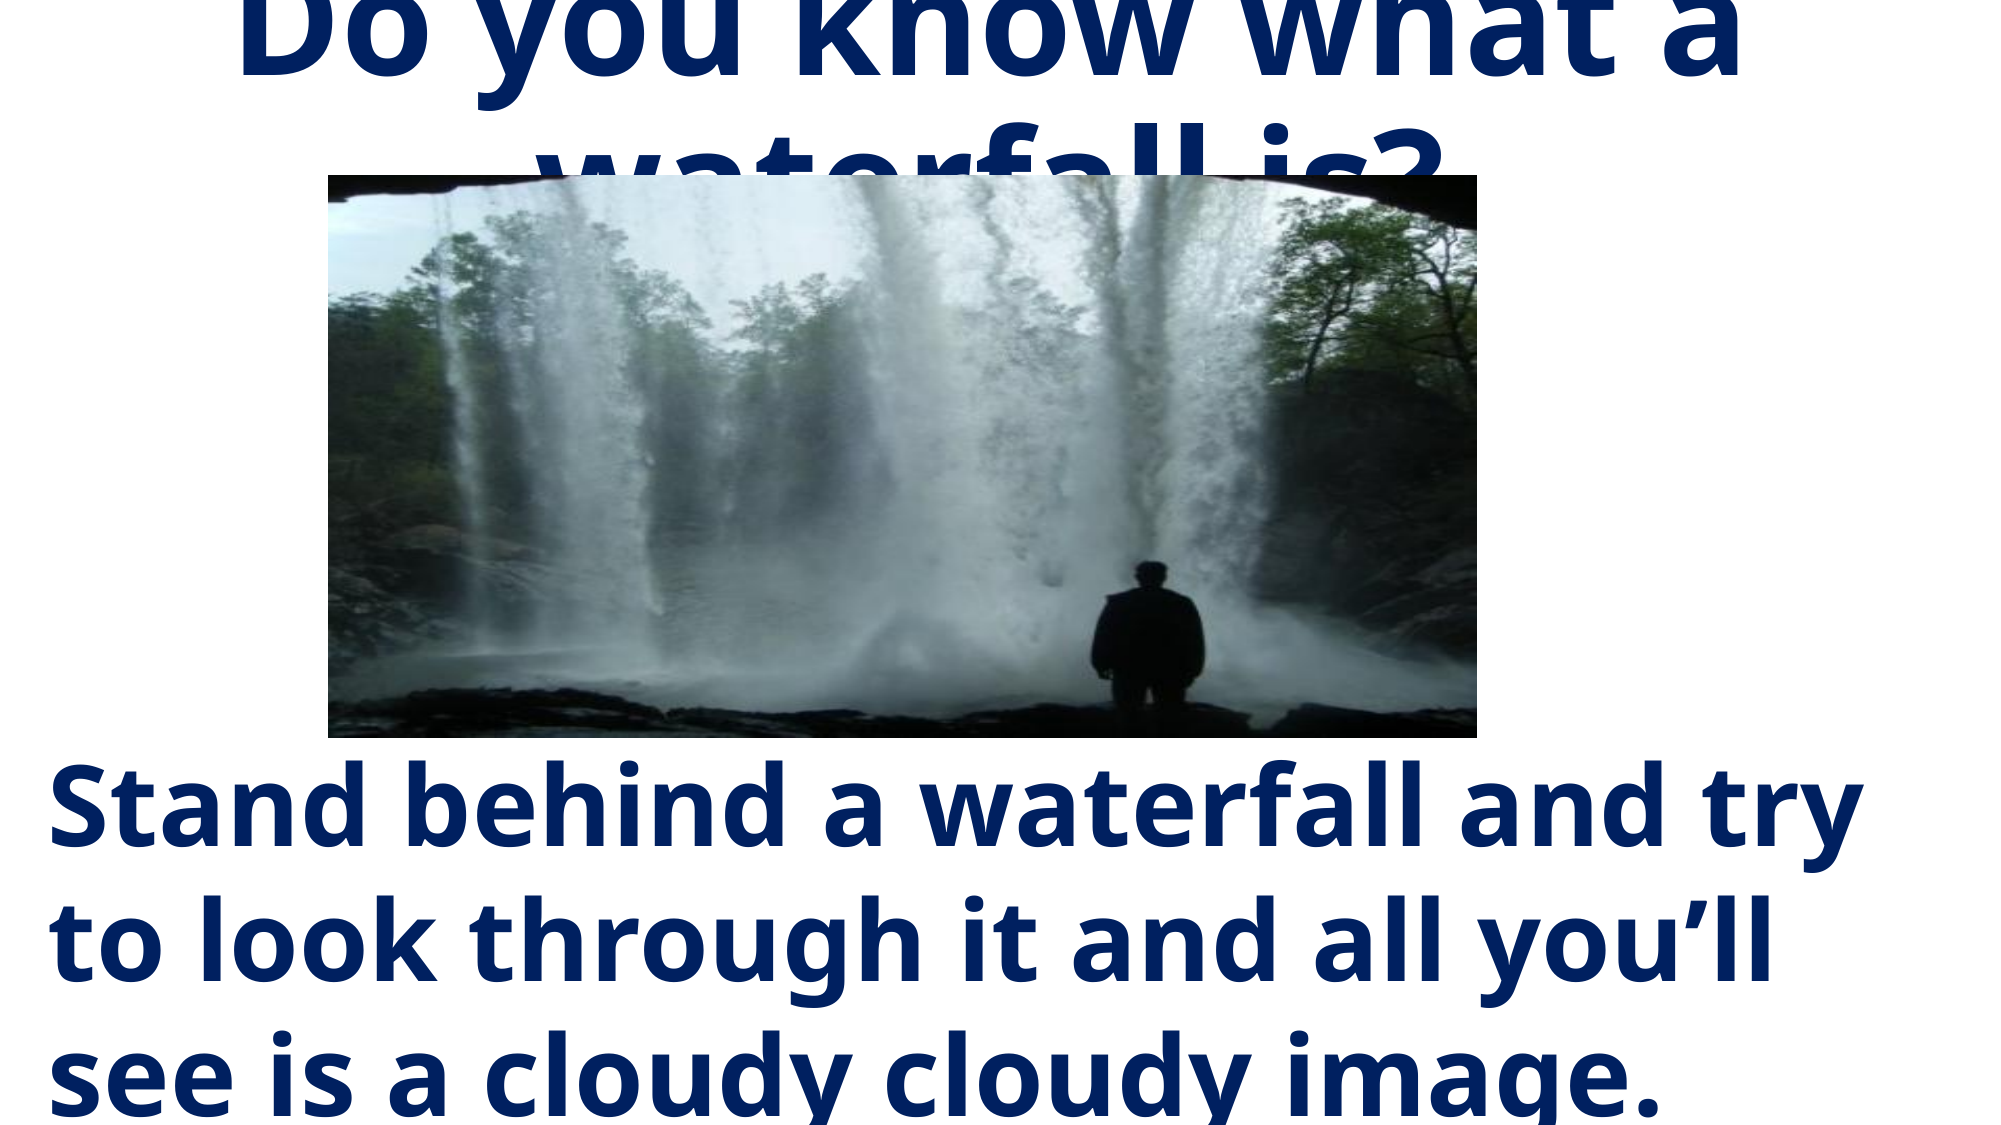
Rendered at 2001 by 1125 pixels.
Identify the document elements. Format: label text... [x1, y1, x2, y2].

title Do you know what a waterfall is? [0, 0, 1981, 634]
text_box Stand behind a waterfall and try to look through it and all you’ll see is a cloudy cloudy image. [33, 487, 1923, 1125]
picture [328, 175, 1477, 487]
